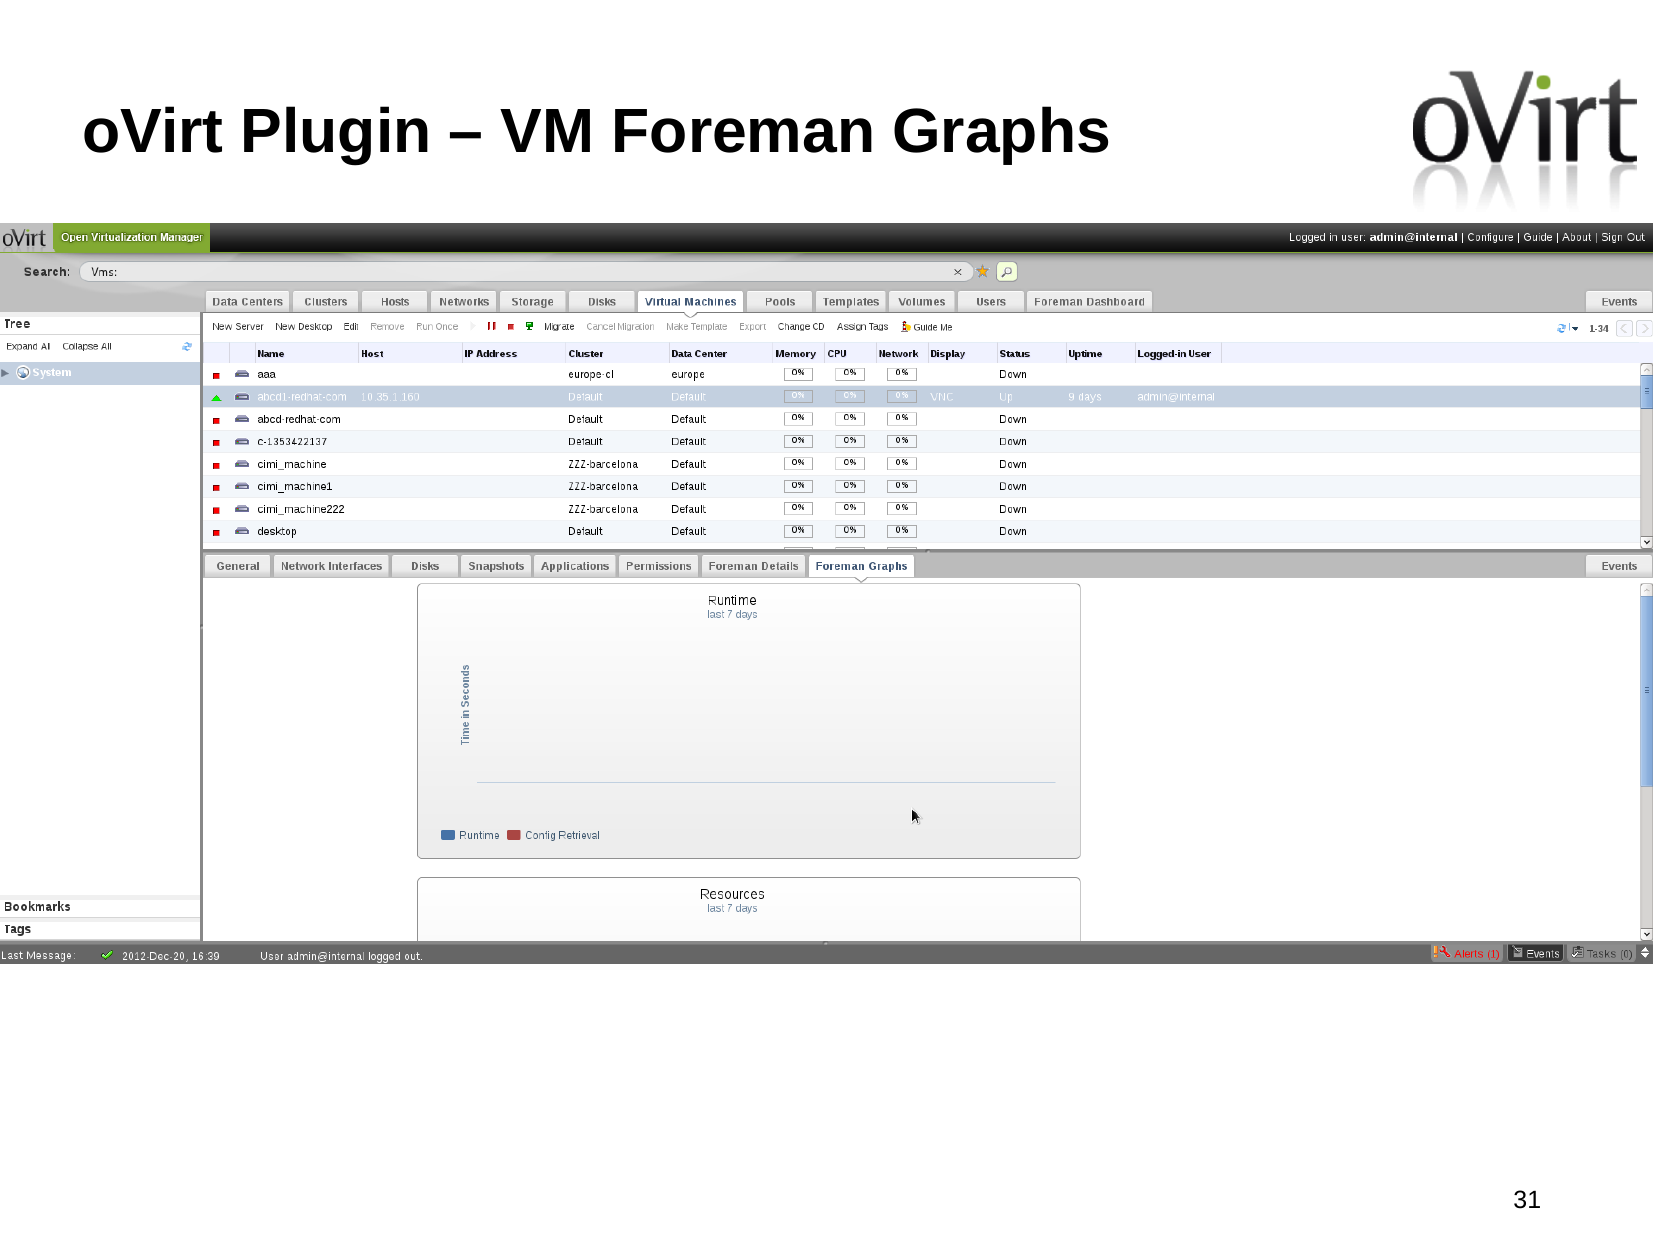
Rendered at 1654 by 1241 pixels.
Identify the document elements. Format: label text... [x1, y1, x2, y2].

picture [0, 223, 1653, 964]
picture [1413, 63, 1637, 212]
title oVirt Plugin – VM Foreman Graphs [82, 37, 1303, 223]
